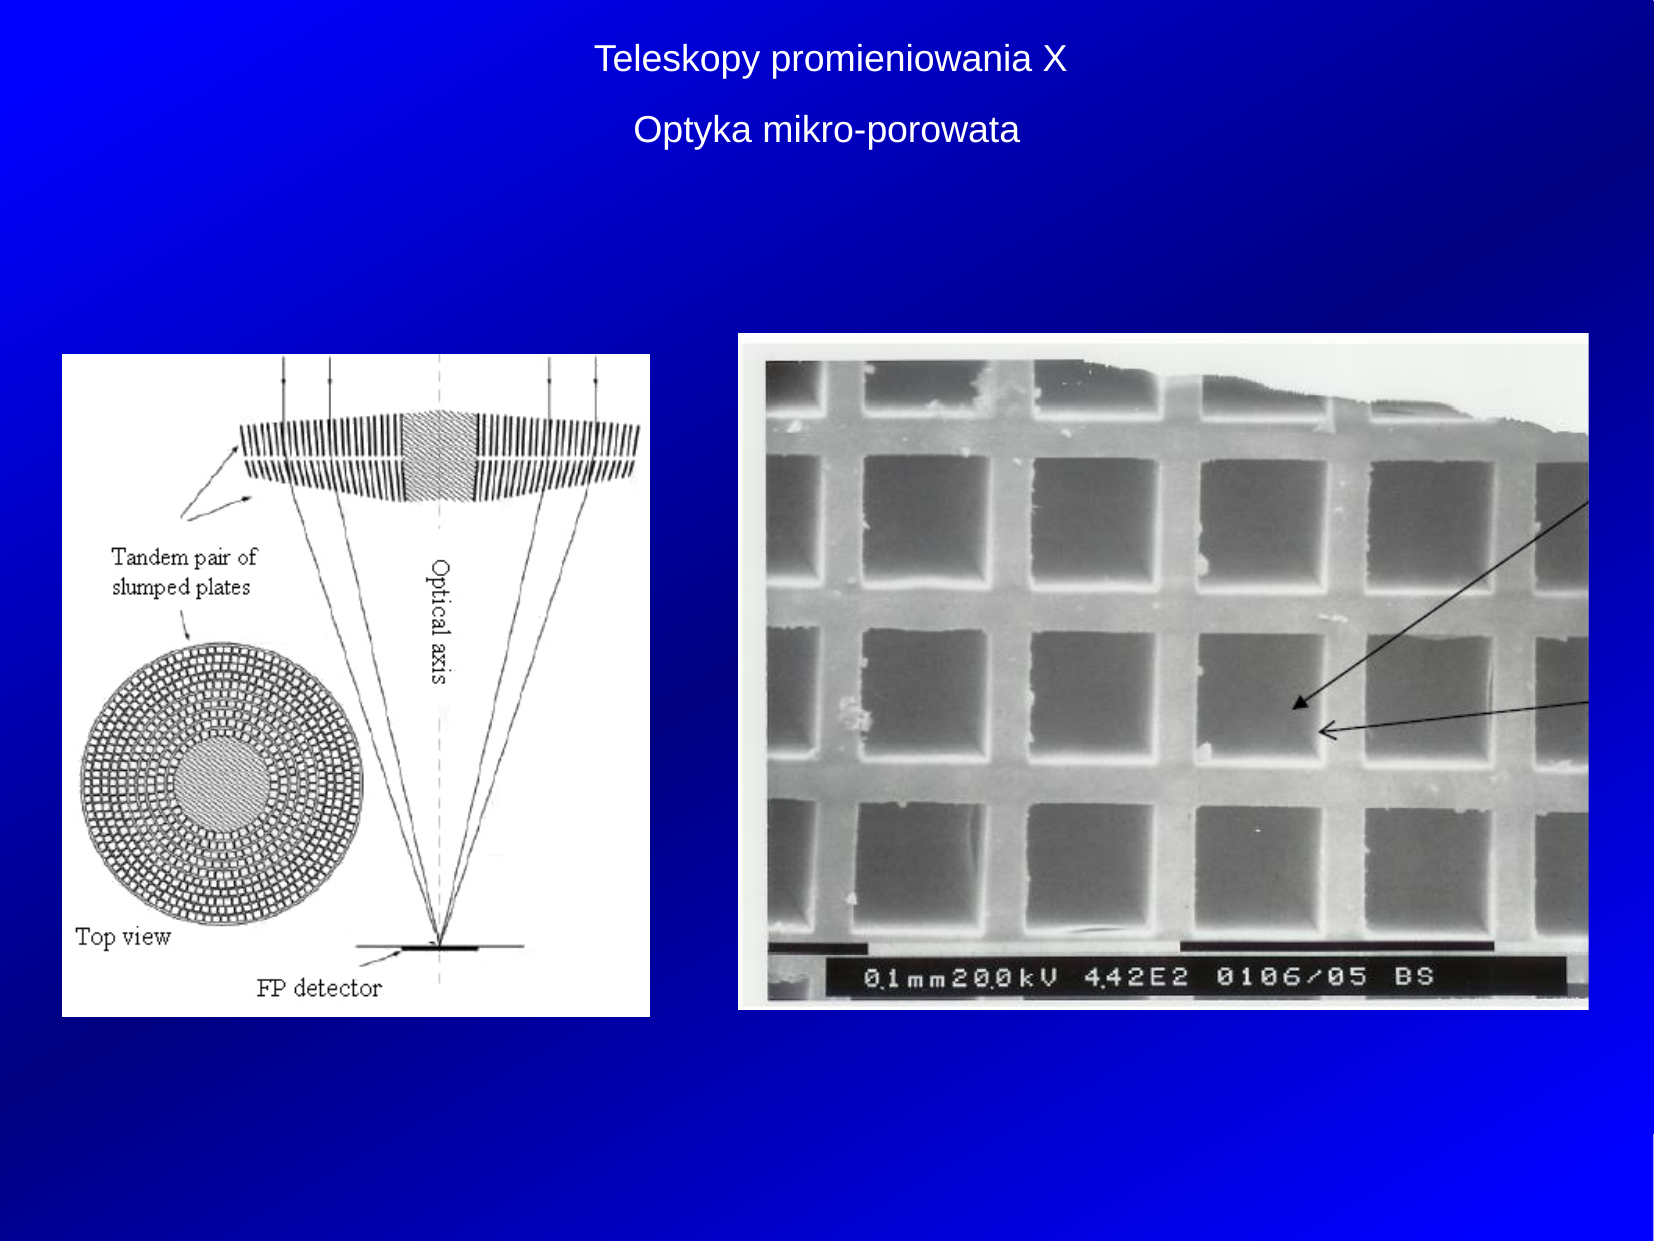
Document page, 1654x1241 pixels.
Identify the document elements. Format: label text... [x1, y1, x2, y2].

text_box Teleskopy promieniowania X [579, 30, 1083, 87]
picture [62, 354, 650, 1017]
text_box Optyka mikro-porowata [618, 101, 1036, 159]
picture [738, 333, 1589, 1010]
